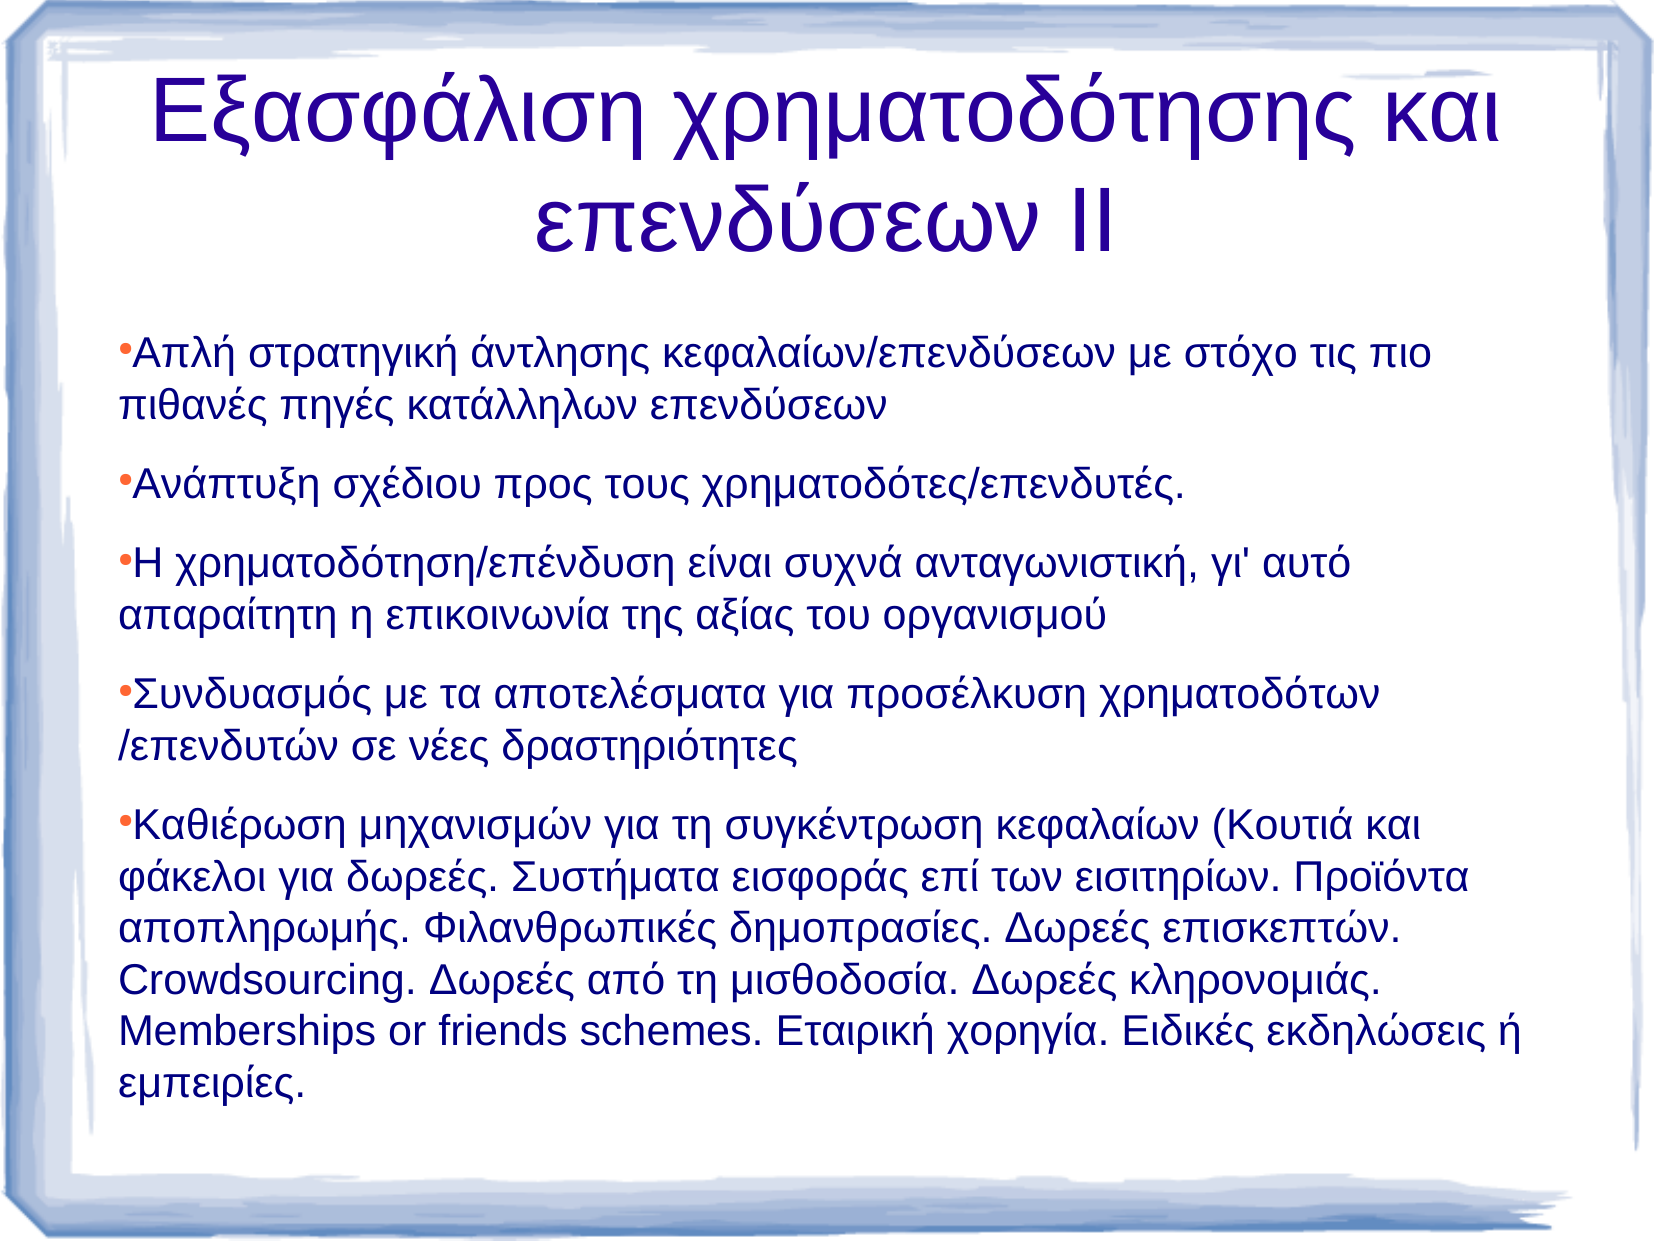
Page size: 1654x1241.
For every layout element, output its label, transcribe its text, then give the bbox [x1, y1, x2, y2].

title Εξασφάλιση χρηματοδότησης και επενδύσεων ΙΙ [82, 49, 1571, 257]
list Απλή στρατηγική άντλησης κεφαλαίων/επενδύσεων με στόχο τις πιο πιθανές πηγές κατάλληλων επενδύσεων Ανάπτυξη σχέδιου προς τους χρηματοδότες/επενδυτές. Η χρηματοδότηση/επένδυση είναι συχνά ανταγωνιστική, γι' αυτό απαραίτητη η επικοινωνία της αξίας του οργανισμού Συνδυασμός με τα αποτελέσματα για προσέλκυση χρηματοδότων /επενδυτών σε νέες δραστηριότητες Καθιέρωση μηχανισμών για τη συγκέντρωση κεφαλαίων (Κουτιά και φάκελοι για δωρεές. Συστήματα εισφοράς επί των εισιτηρίων. Προϊόντα αποπληρωμής. Φιλανθρωπικές δημοπρασίες. Δωρεές επισκεπτών. Crowdsourcing. Δωρεές από τη μισθοδοσία. Δωρεές κληρονομιάς. Memberships or friends schemes. Εταιρική χορηγία. Ειδικές εκδηλώσεις ή εμπειρίες. [118, 324, 1571, 1107]
